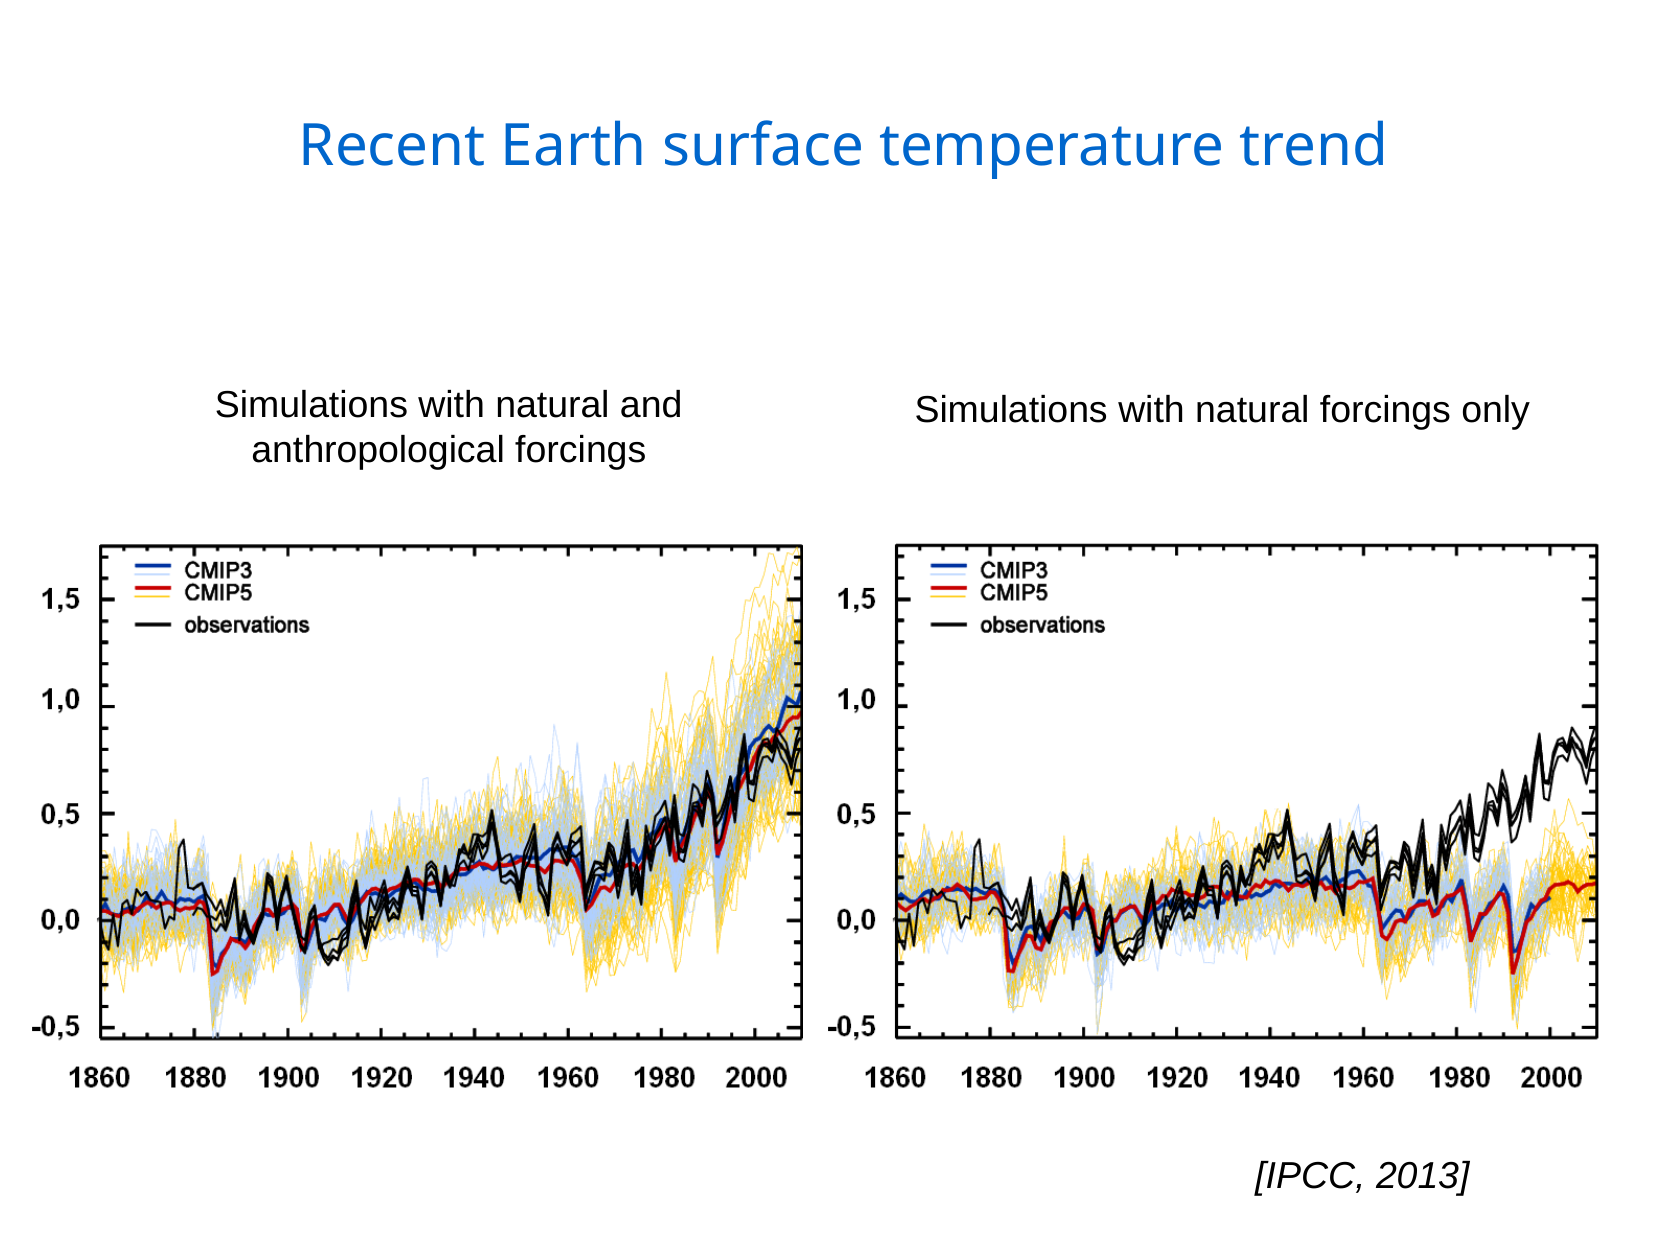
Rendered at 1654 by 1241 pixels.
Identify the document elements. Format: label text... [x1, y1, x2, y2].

text_box Simulations with natural and anthropological forcings [104, 372, 794, 488]
text_box [IPCC, 2013] [1240, 1143, 1612, 1210]
text_box Simulations with natural forcings only [899, 378, 1589, 496]
picture [7, 496, 1620, 1122]
text_box Recent Earth surface temperature trend [91, 49, 1612, 240]
